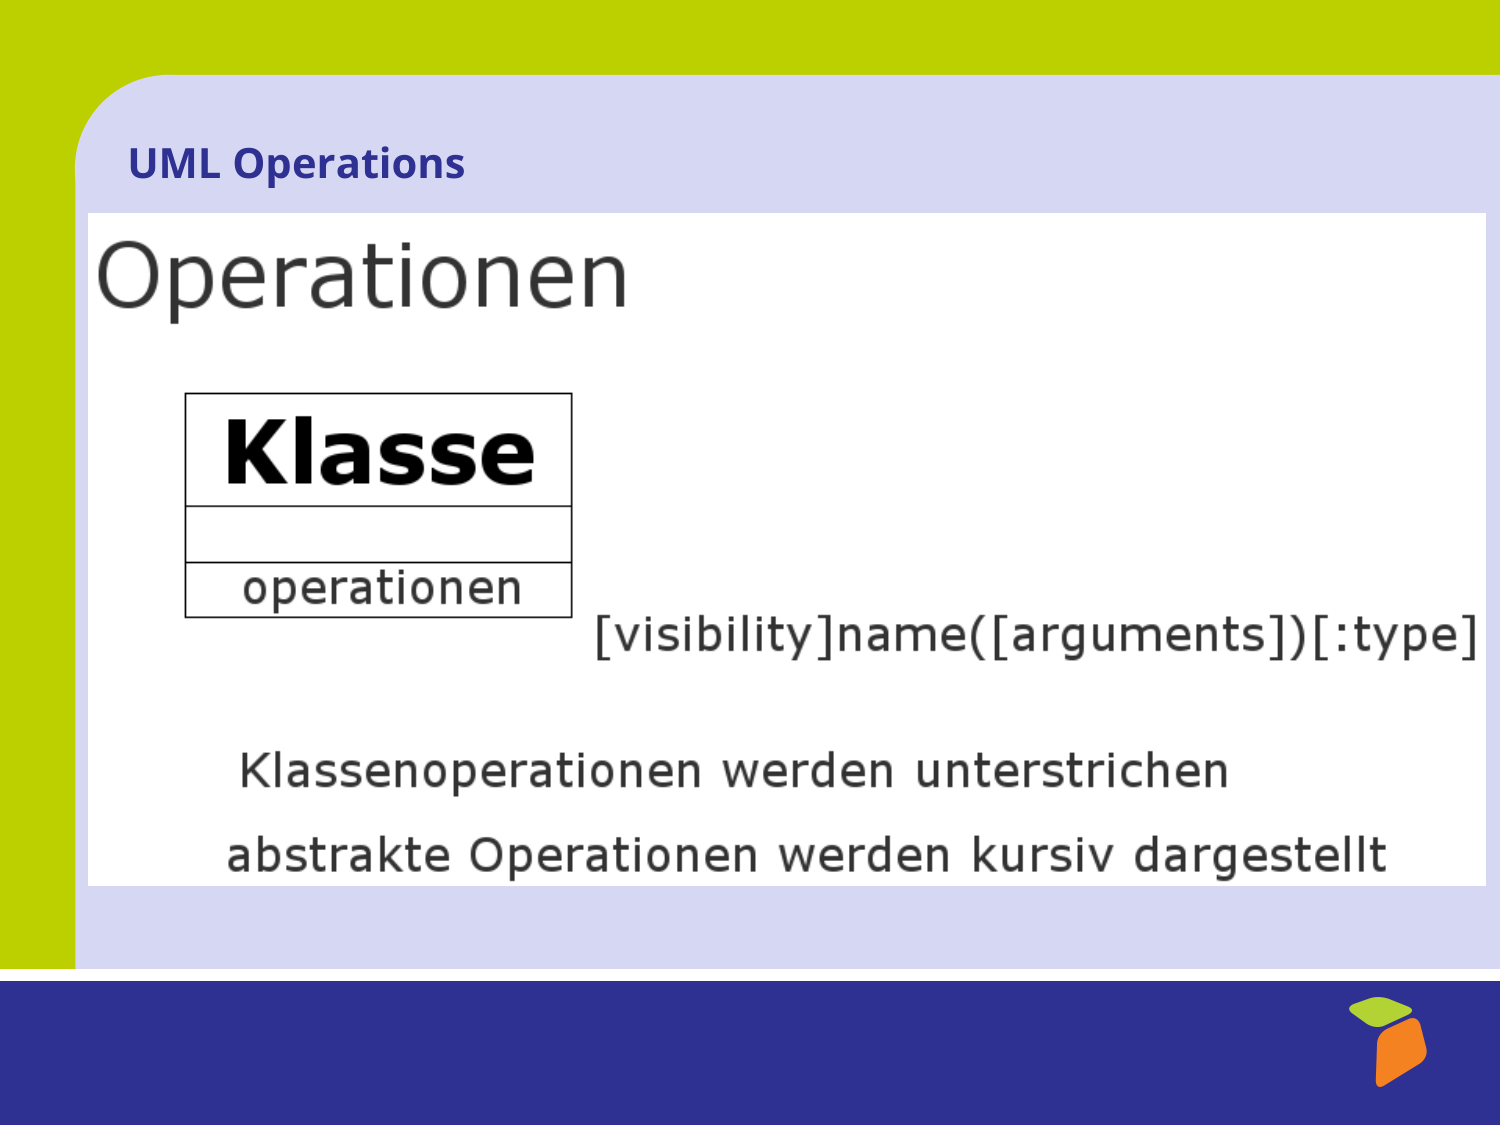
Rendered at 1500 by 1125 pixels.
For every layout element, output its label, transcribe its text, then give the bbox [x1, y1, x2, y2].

picture [0, 981, 1500, 1125]
picture [88, 213, 1486, 886]
title UML Operations [112, 112, 1388, 213]
